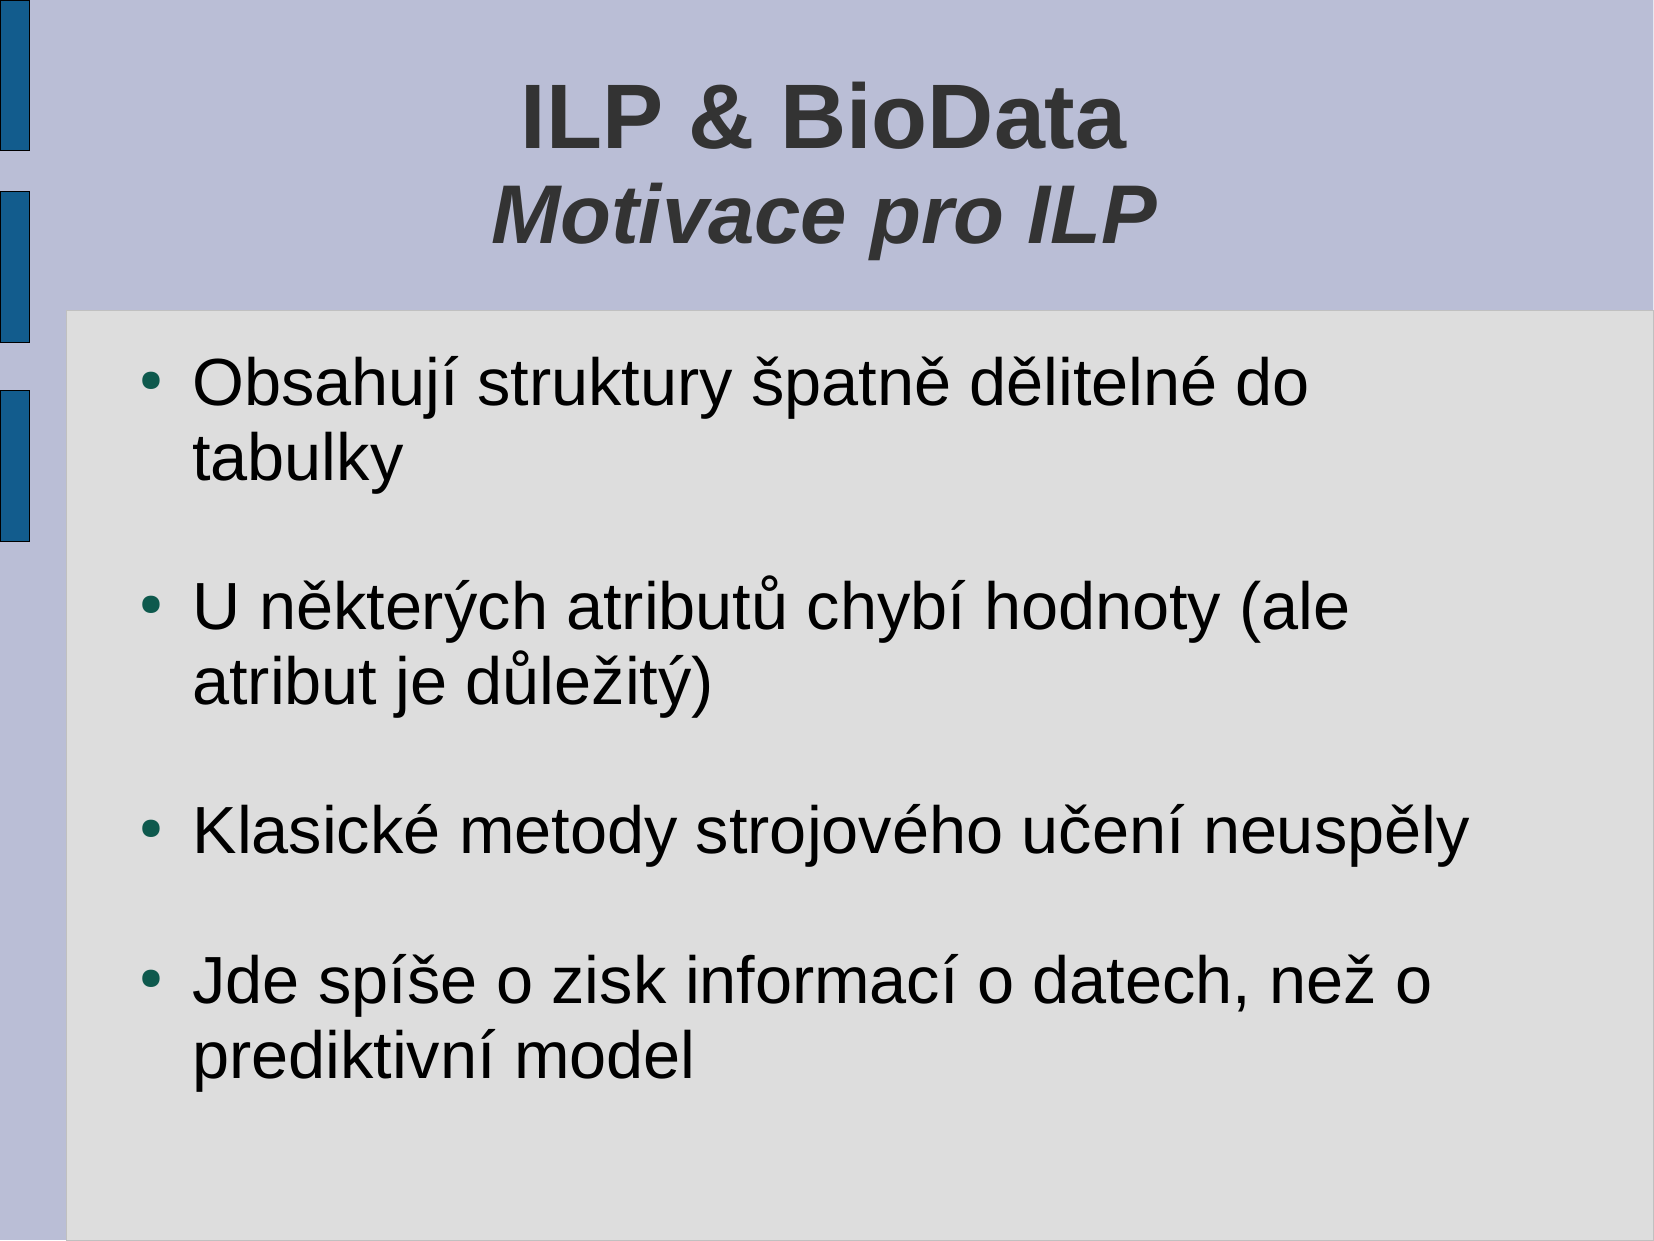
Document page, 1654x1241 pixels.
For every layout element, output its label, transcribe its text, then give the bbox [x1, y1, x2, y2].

list Obsahují struktury špatně dělitelné do tabulky U některých atributů chybí hodnoty (ale atribut je důležitý) Klasické metody strojového učení neuspěly Jde spíše o zisk informací o datech, než o prediktivní model [121, 344, 1534, 1112]
title ILP & BioData Motivace pro ILP [118, 65, 1531, 261]
